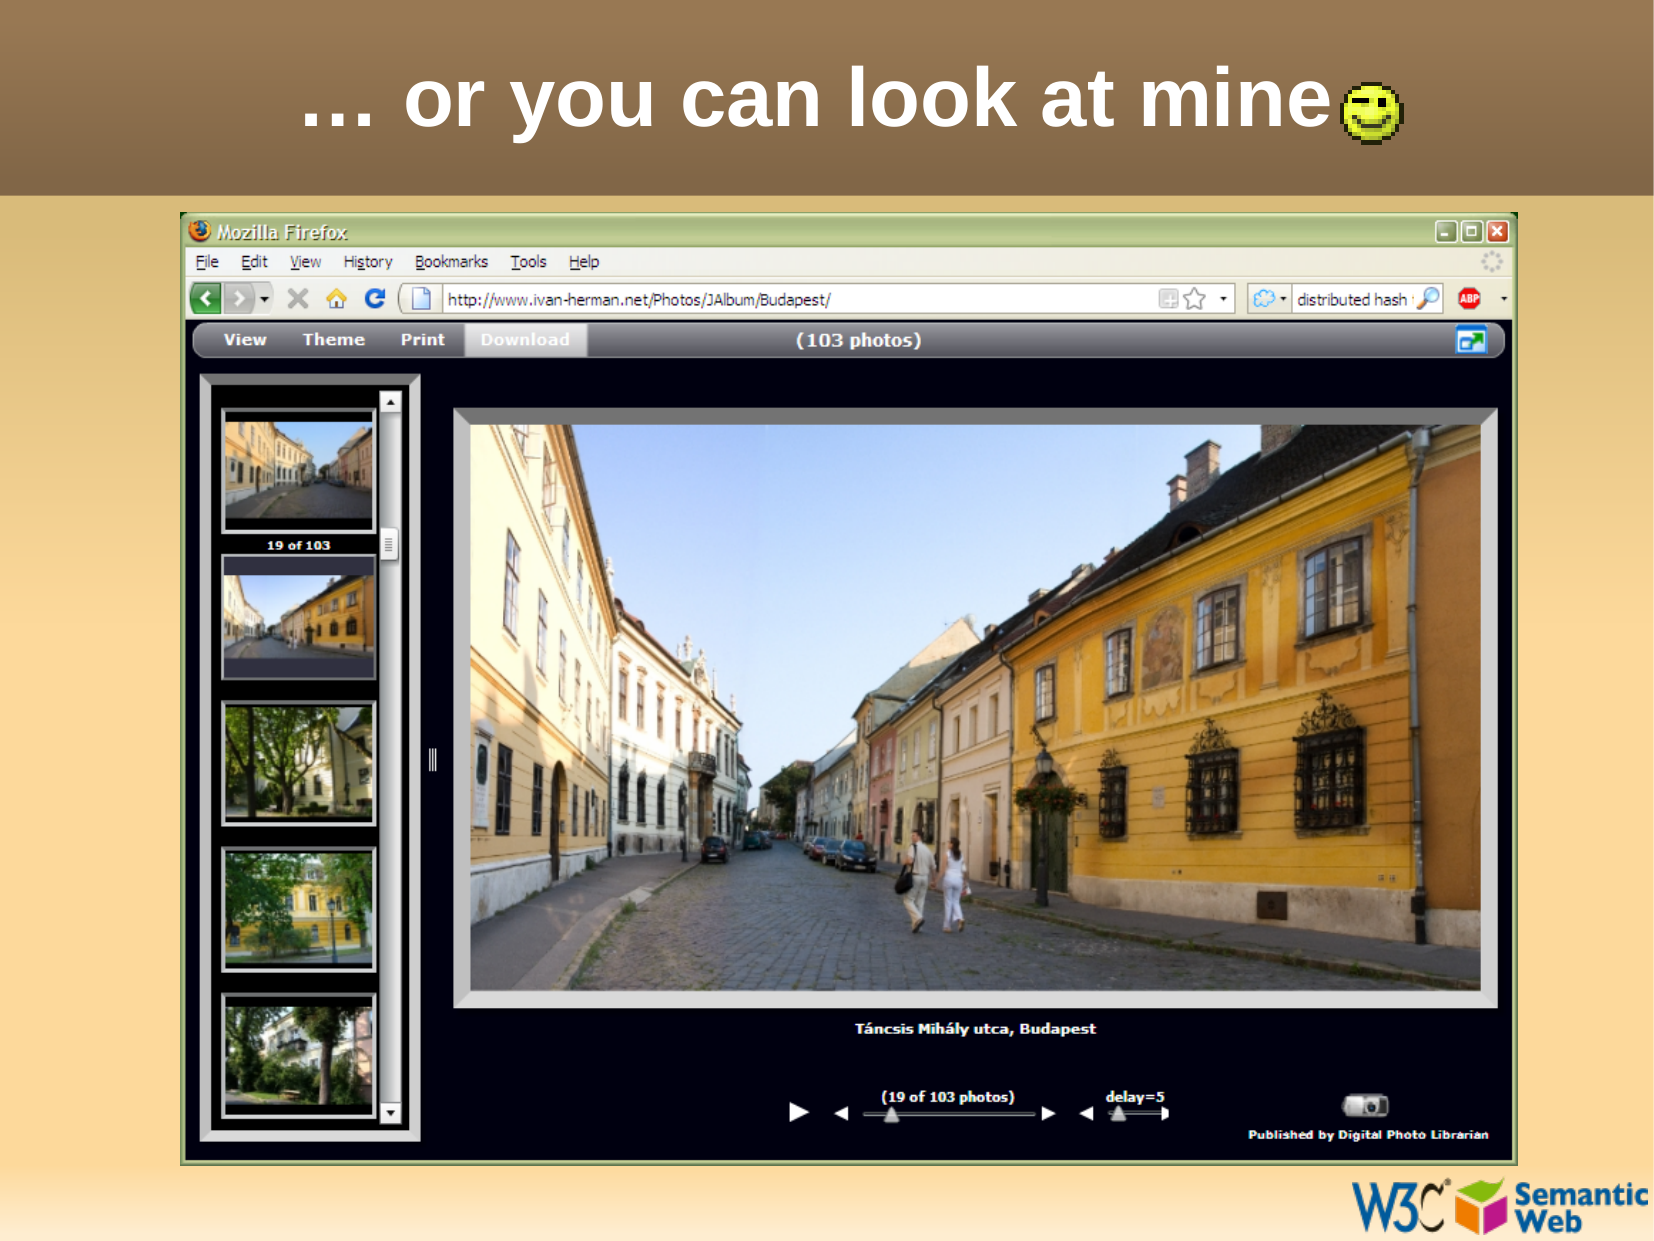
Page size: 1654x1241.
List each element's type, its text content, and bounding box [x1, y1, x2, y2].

picture [0, 196, 1654, 1241]
title … or you can look at mine [0, 0, 1654, 196]
picture [1340, 82, 1404, 146]
